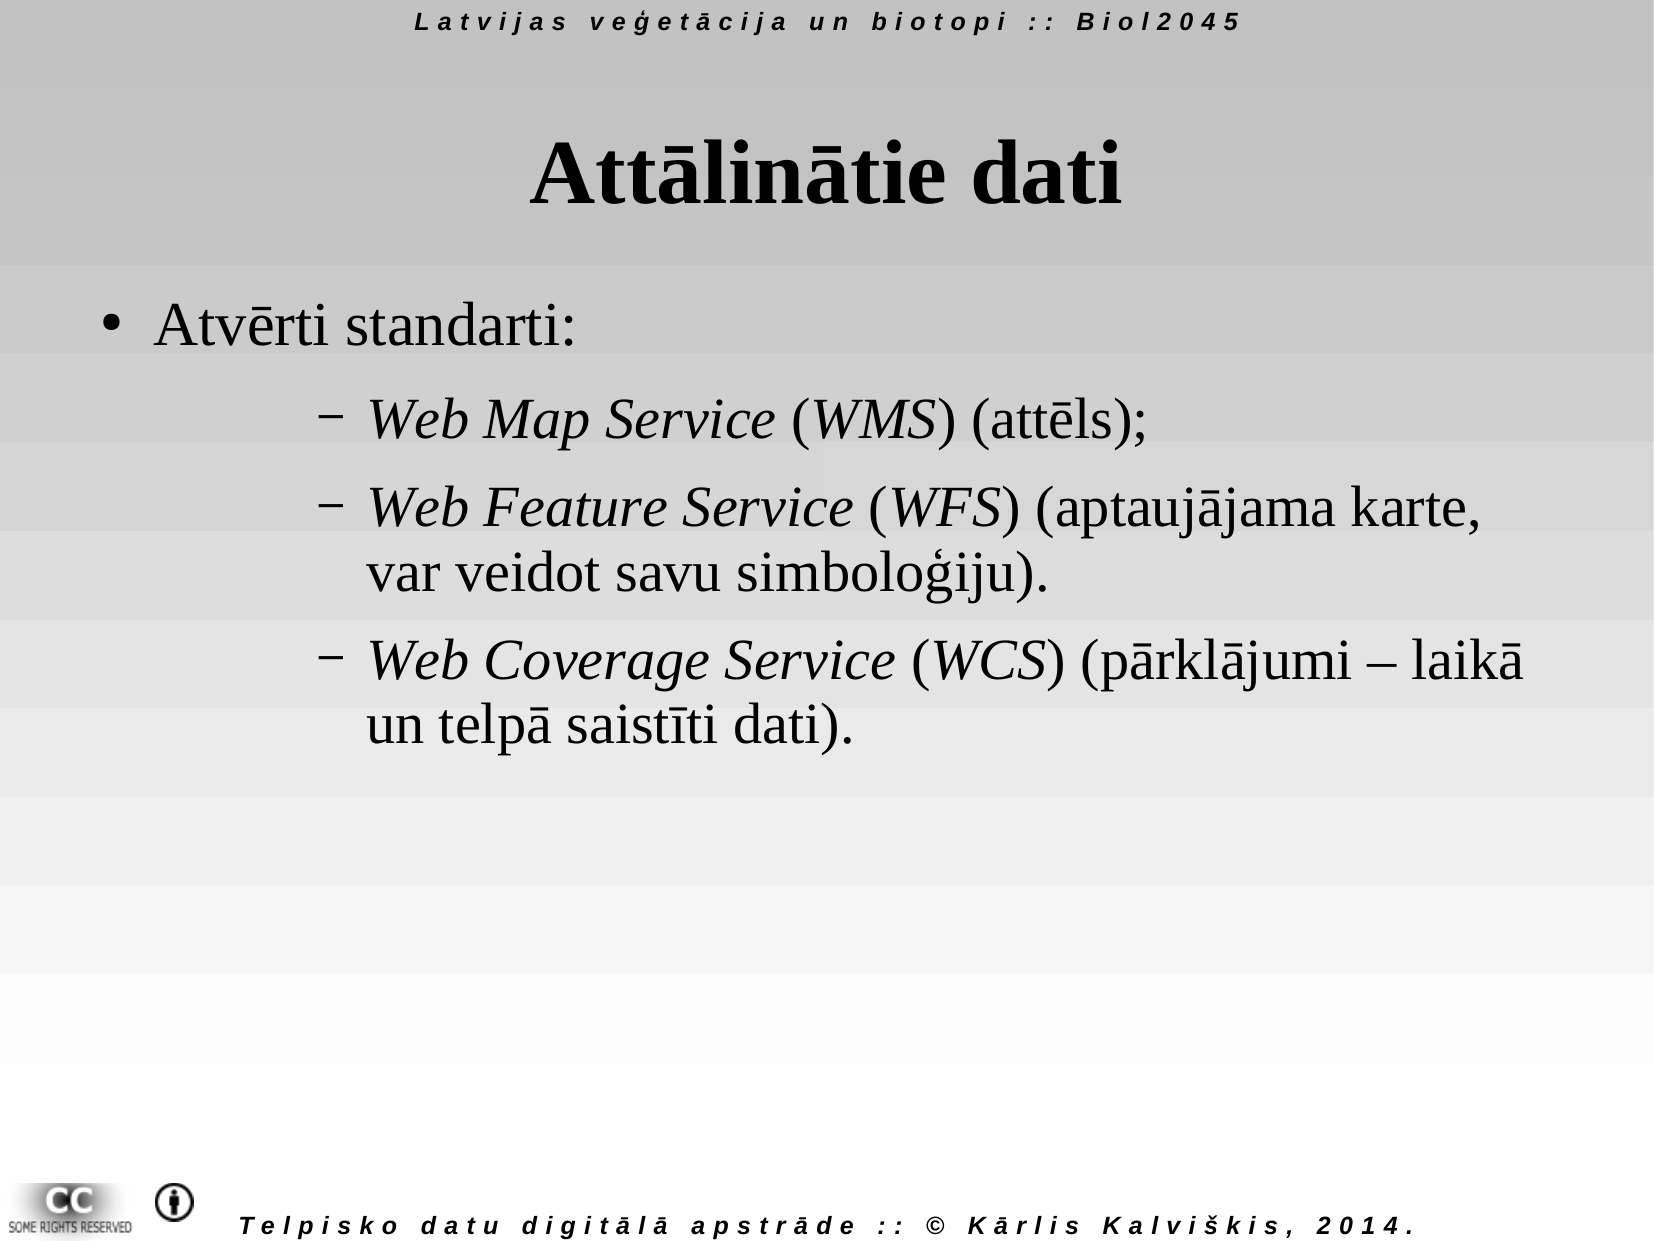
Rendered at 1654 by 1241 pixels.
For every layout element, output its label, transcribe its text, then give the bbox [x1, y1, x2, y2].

title Attālinātie dati [29, 49, 1625, 296]
picture [0, 0, 1654, 1241]
list Atvērti standarti: Web Map Service (WMS) (attēls); Web Feature Service (WFS) (aptaujājama karte, var veidot savu simboloģiju). Web Coverage Service (WCS) (pārklājumi – laikā un telpā saistīti dati). [82, 289, 1571, 1098]
